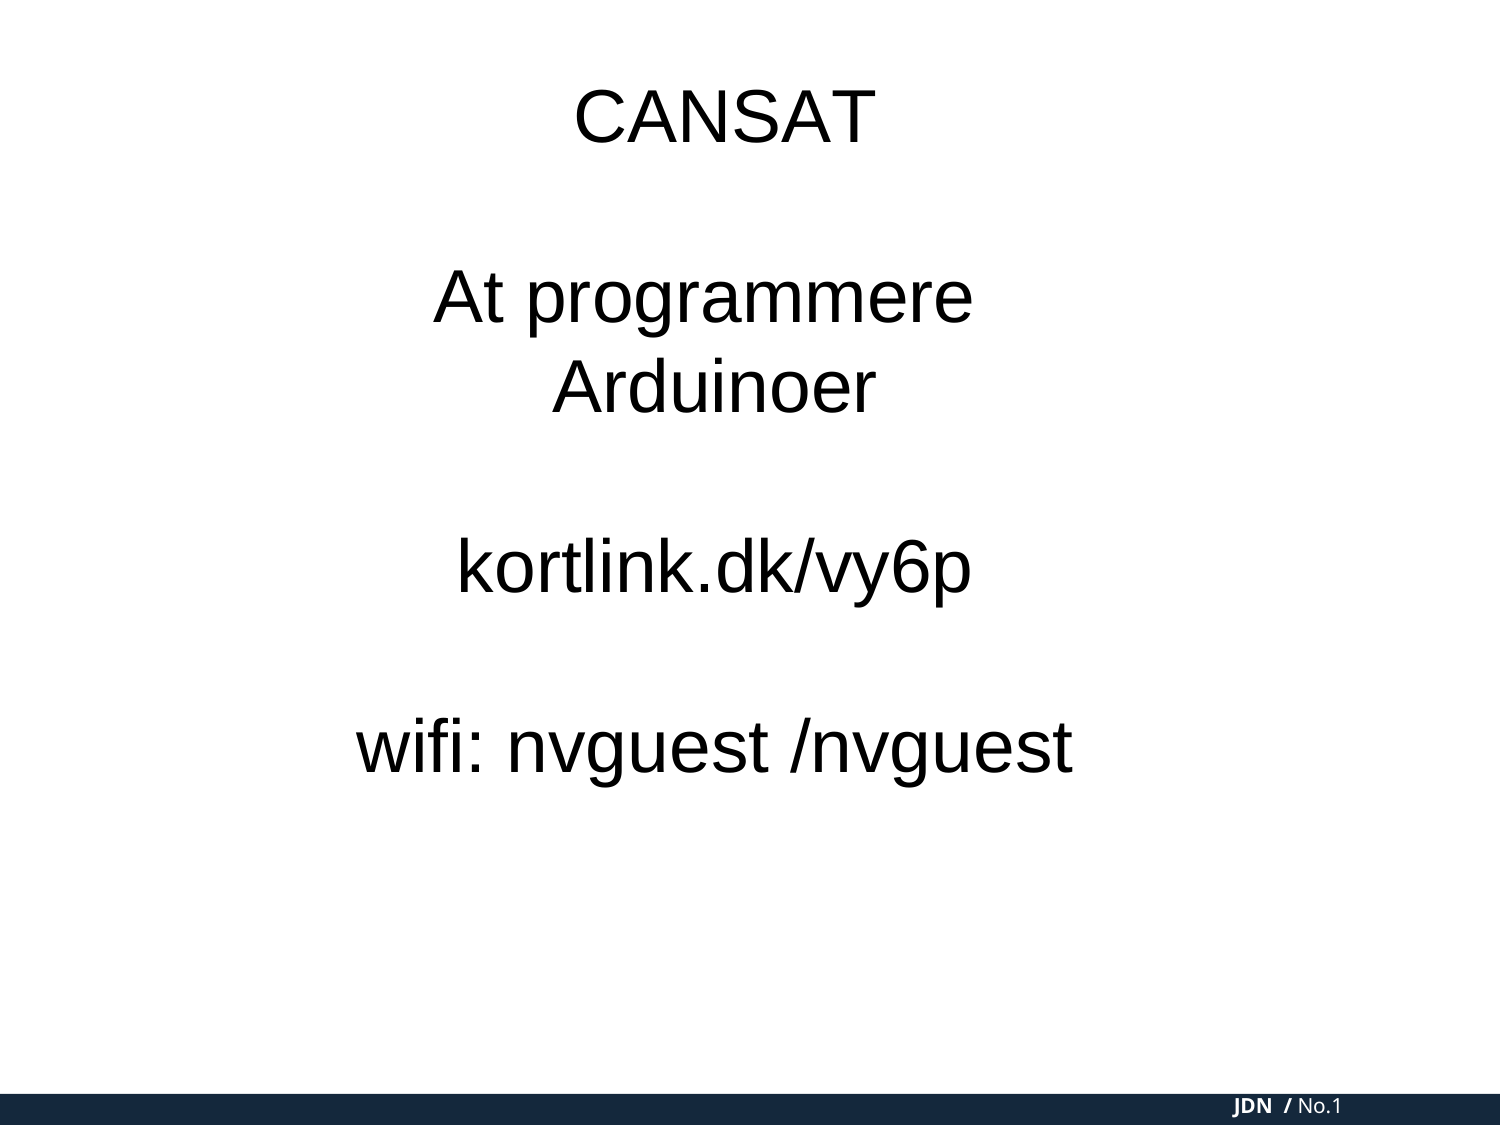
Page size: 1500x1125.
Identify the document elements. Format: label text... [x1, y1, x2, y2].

text_box CANSAT At programmere Arduinoer kortlink.dk/vy6p wifi: nvguest /nvguest Jens Dalsgaard Nielsen [115, 59, 1316, 1125]
